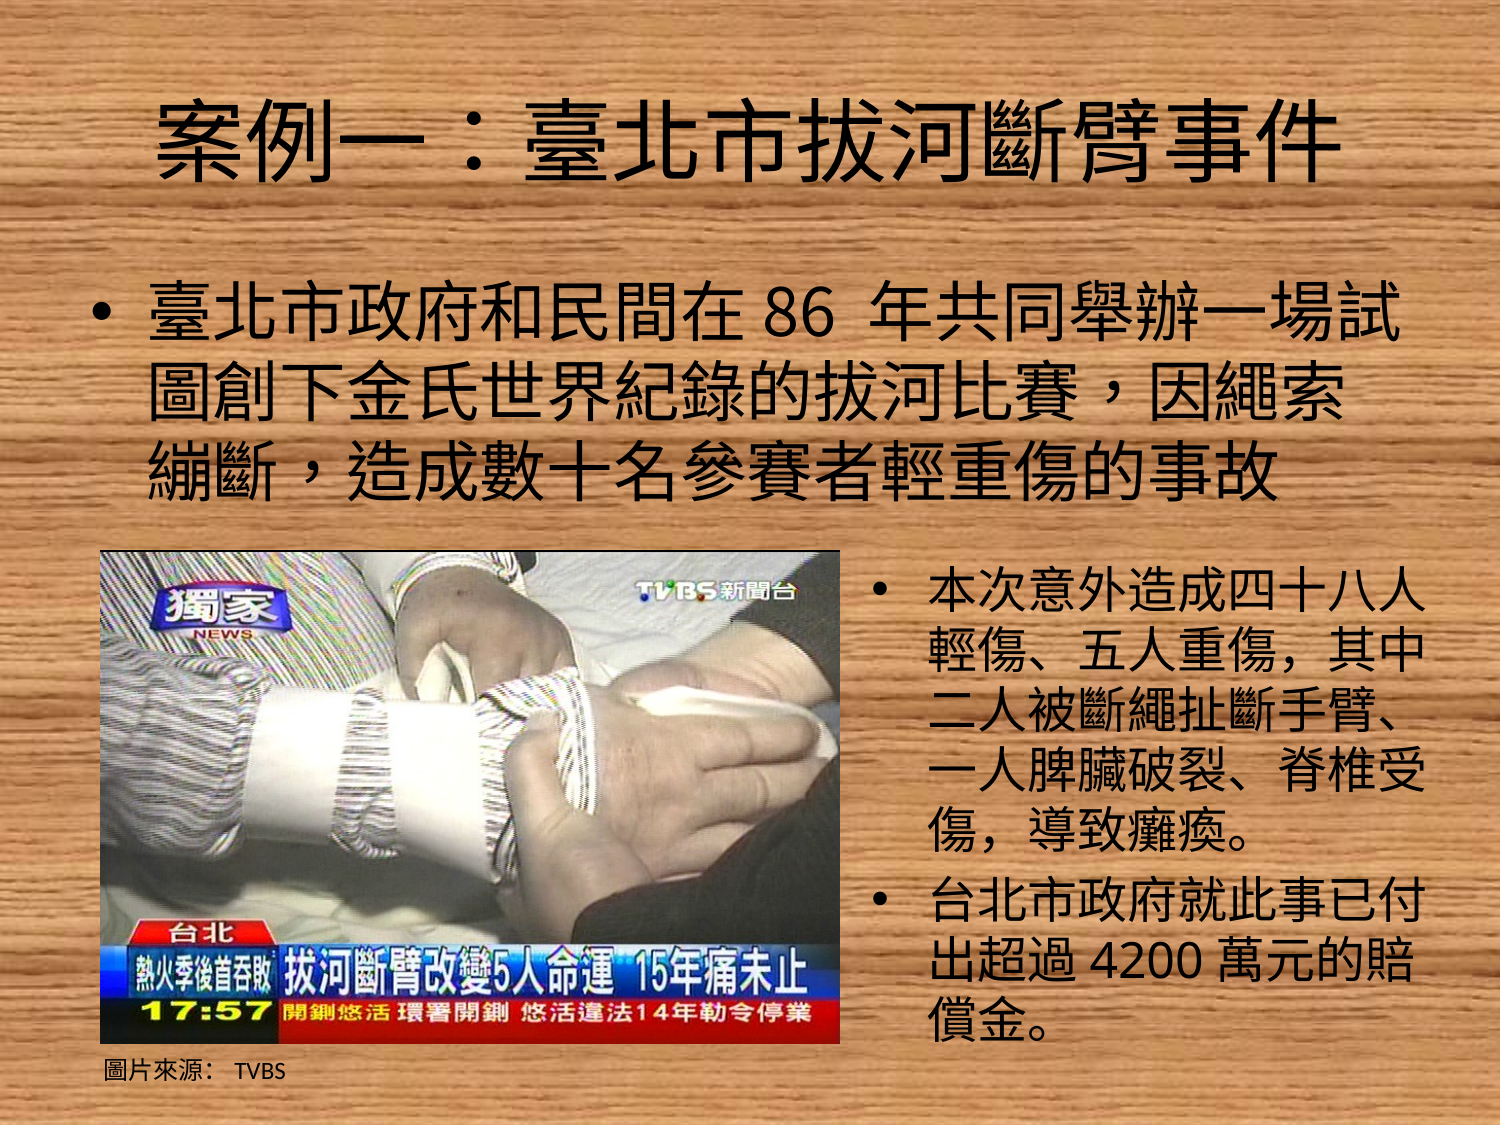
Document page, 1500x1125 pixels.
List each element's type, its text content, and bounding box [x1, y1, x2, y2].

picture [0, 0, 1500, 1125]
text_box 圖片來源：TVBS [88, 1046, 833, 1092]
title 案例一：臺北市拔河斷臂事件 [75, 45, 1425, 233]
text_box 本次意外造成四十八人輕傷、五人重傷，其中二人被斷繩扯斷手臂、一人脾臟破裂、脊椎受傷，導致癱瘓。 台北市政府就此事已付出超過4200萬元的賠償金。 [856, 550, 1471, 1059]
list 臺北市政府和民間在86 年共同舉辦一場試圖創下金氏世界紀錄的拔河比賽，因繩索繃斷，造成數十名參賽者輕重傷的事故 [75, 262, 1425, 528]
